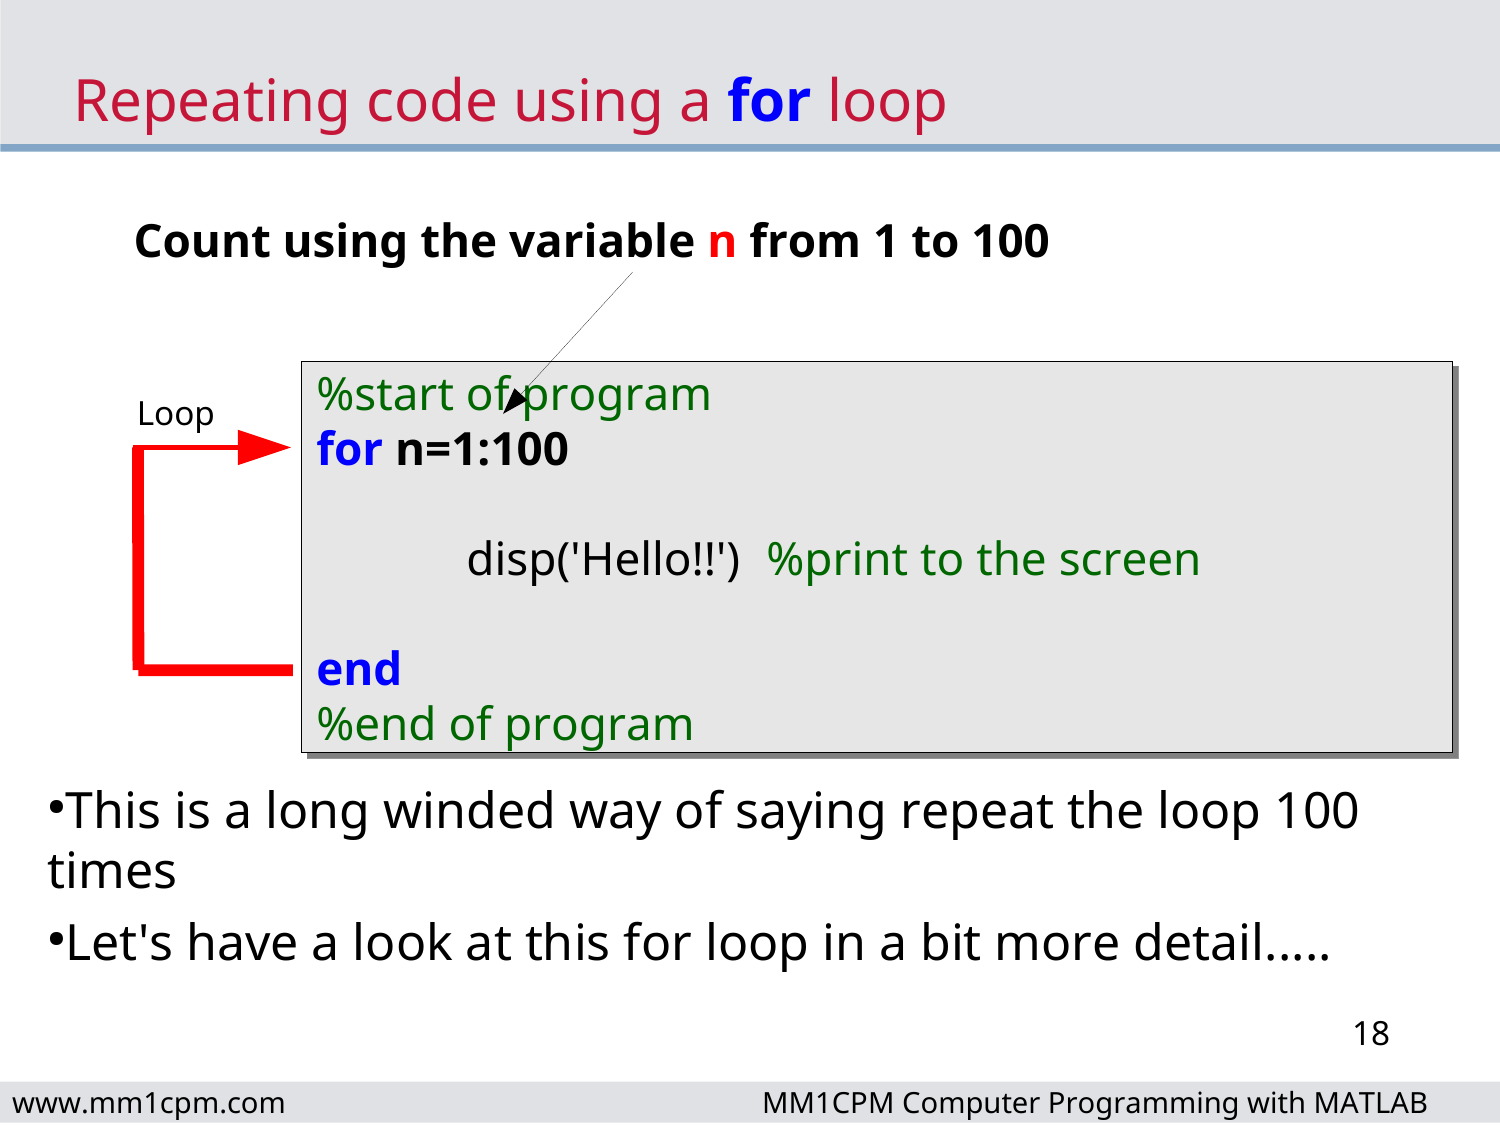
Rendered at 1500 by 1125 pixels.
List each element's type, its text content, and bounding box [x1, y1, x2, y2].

text_box %start of program for n=1:100 disp('Hello!!') %print to the screen end %end of program [301, 361, 1453, 753]
text_box <number> [1337, 1004, 1500, 1075]
text_box Count using the variable n from 1 to 100 [118, 204, 1392, 275]
text_box Loop [122, 384, 231, 440]
text_box This is a long winded way of saying repeat the loop 100 times Let's have a look at this for loop in a bit more detail..... [33, 771, 1380, 1039]
title Repeating code using a for loop [58, 46, 1296, 152]
